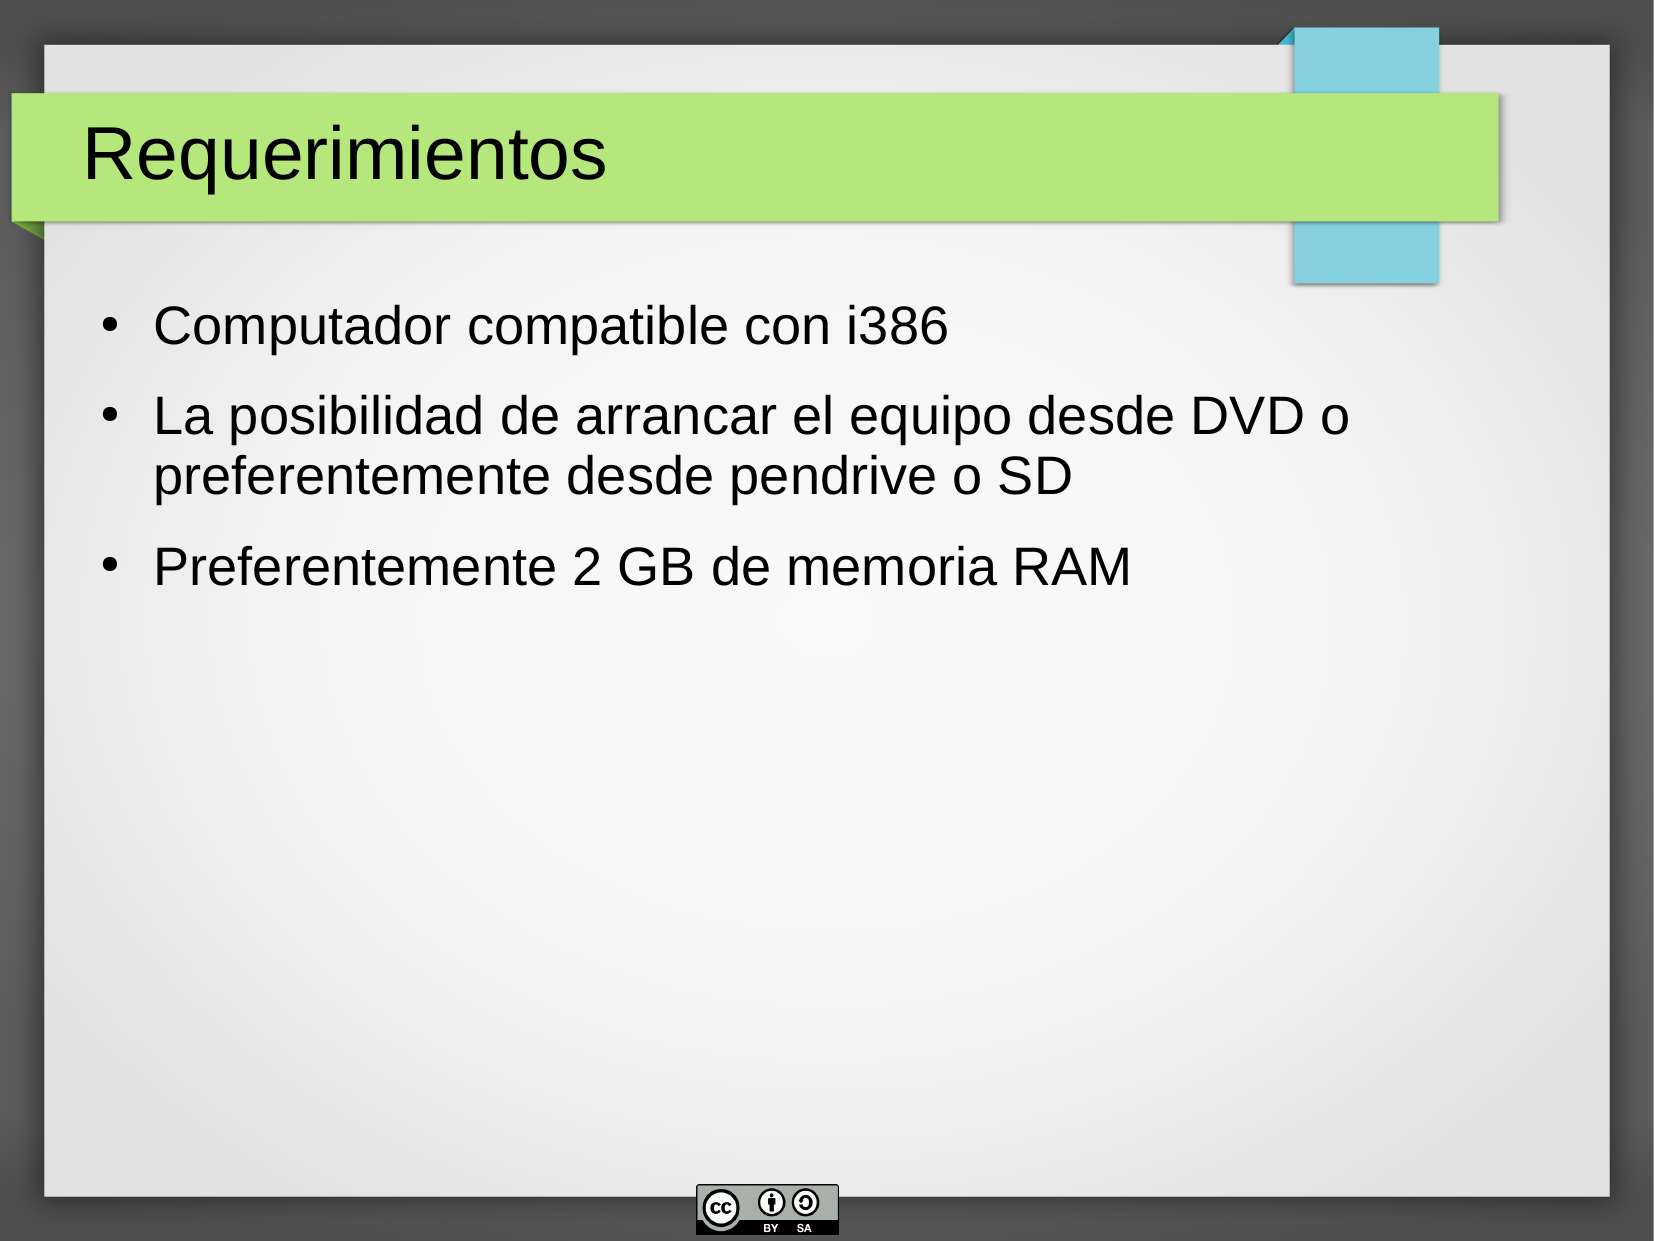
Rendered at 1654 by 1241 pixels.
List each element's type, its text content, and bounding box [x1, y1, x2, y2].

picture [0, 0, 1654, 1241]
title Requerimientos [82, 94, 1264, 213]
list Computador compatible con i386 La posibilidad de arrancar el equipo desde DVD o preferentemente desde pendrive o SD Preferentemente 2 GB de memoria RAM [82, 295, 1571, 1015]
